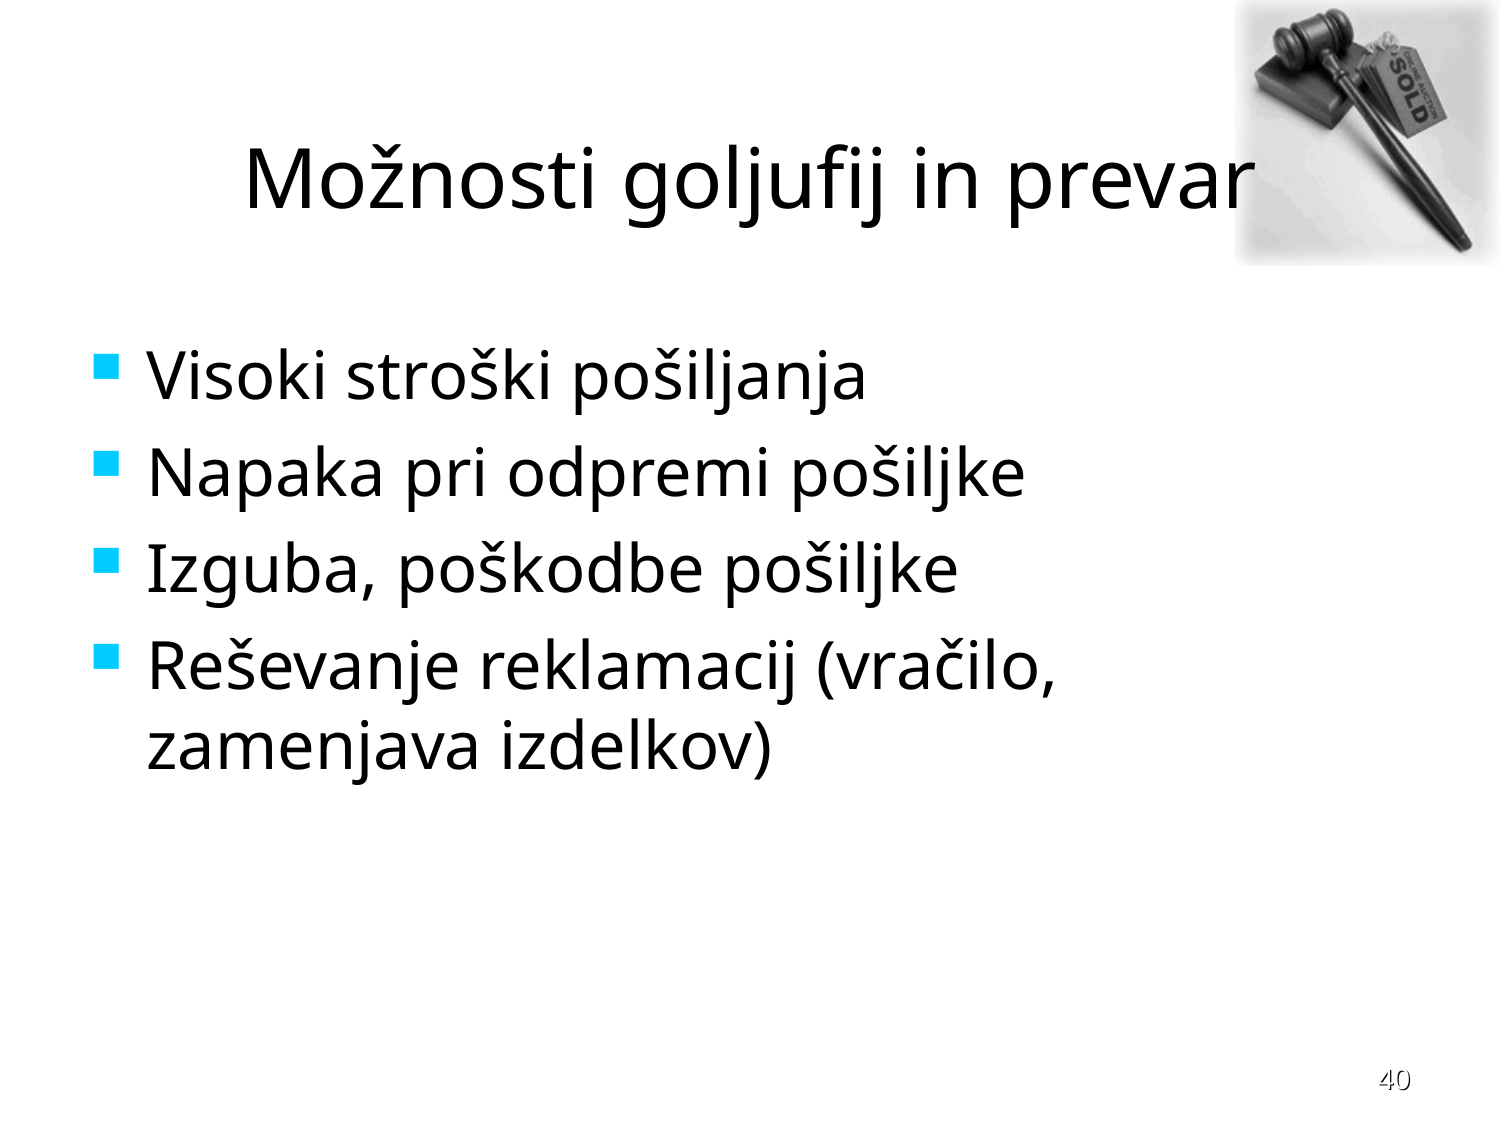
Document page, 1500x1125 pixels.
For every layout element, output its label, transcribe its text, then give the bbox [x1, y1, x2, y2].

text_box <number> [1074, 1024, 1426, 1103]
list Visoki stroški pošiljanja Napaka pri odpremi pošiljke Izguba, poškodbe pošiljke Reševanje reklamacij (vračilo, zamenjava izdelkov) [75, 324, 1426, 1001]
picture [1234, 0, 1500, 266]
title Možnosti goljufij in prevar [75, 62, 1426, 288]
